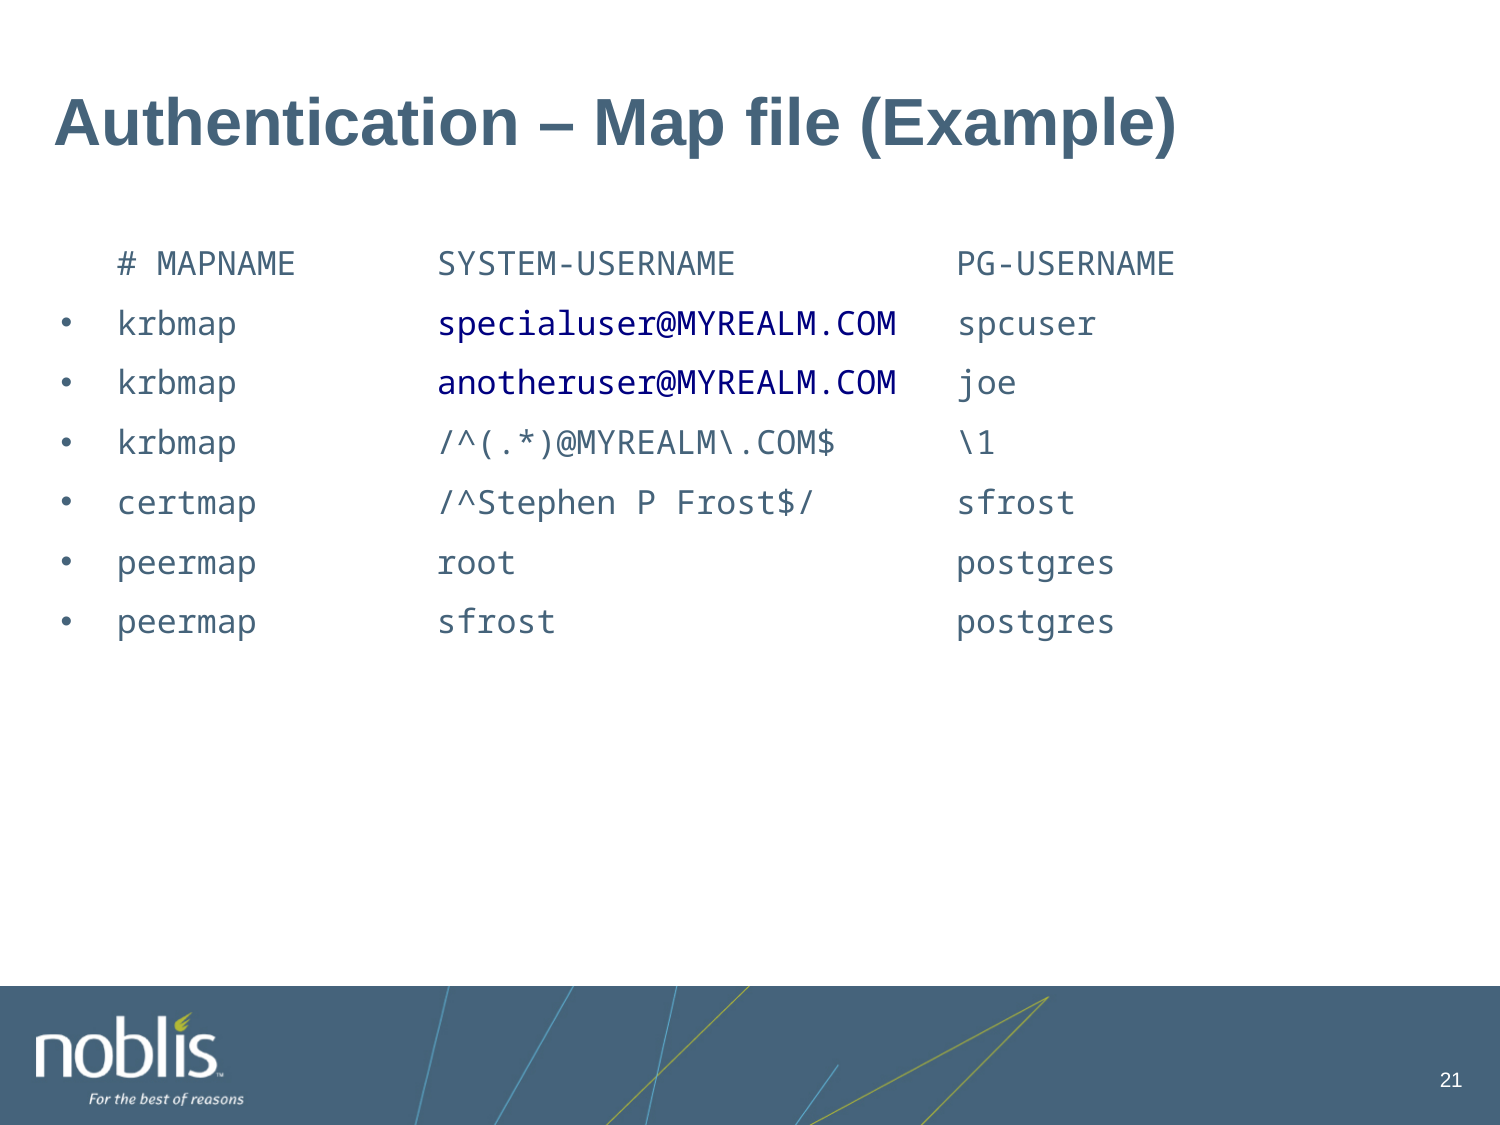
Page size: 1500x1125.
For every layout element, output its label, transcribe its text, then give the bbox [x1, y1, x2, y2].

title Authentication – Map file (Example) [53, 38, 1438, 211]
picture [0, 986, 1500, 1125]
list # MAPNAME SYSTEM-USERNAME PG-USERNAME krbmap specialuser@MYREALM.COM spcuser krbmap anotheruser@MYREALM.COM joe krbmap /^(.*)@MYREALM\.COM$ \1 certmap /^Stephen P Frost$/ sfrost peermap root postgres peermap sfrost postgres [60, 239, 1437, 968]
